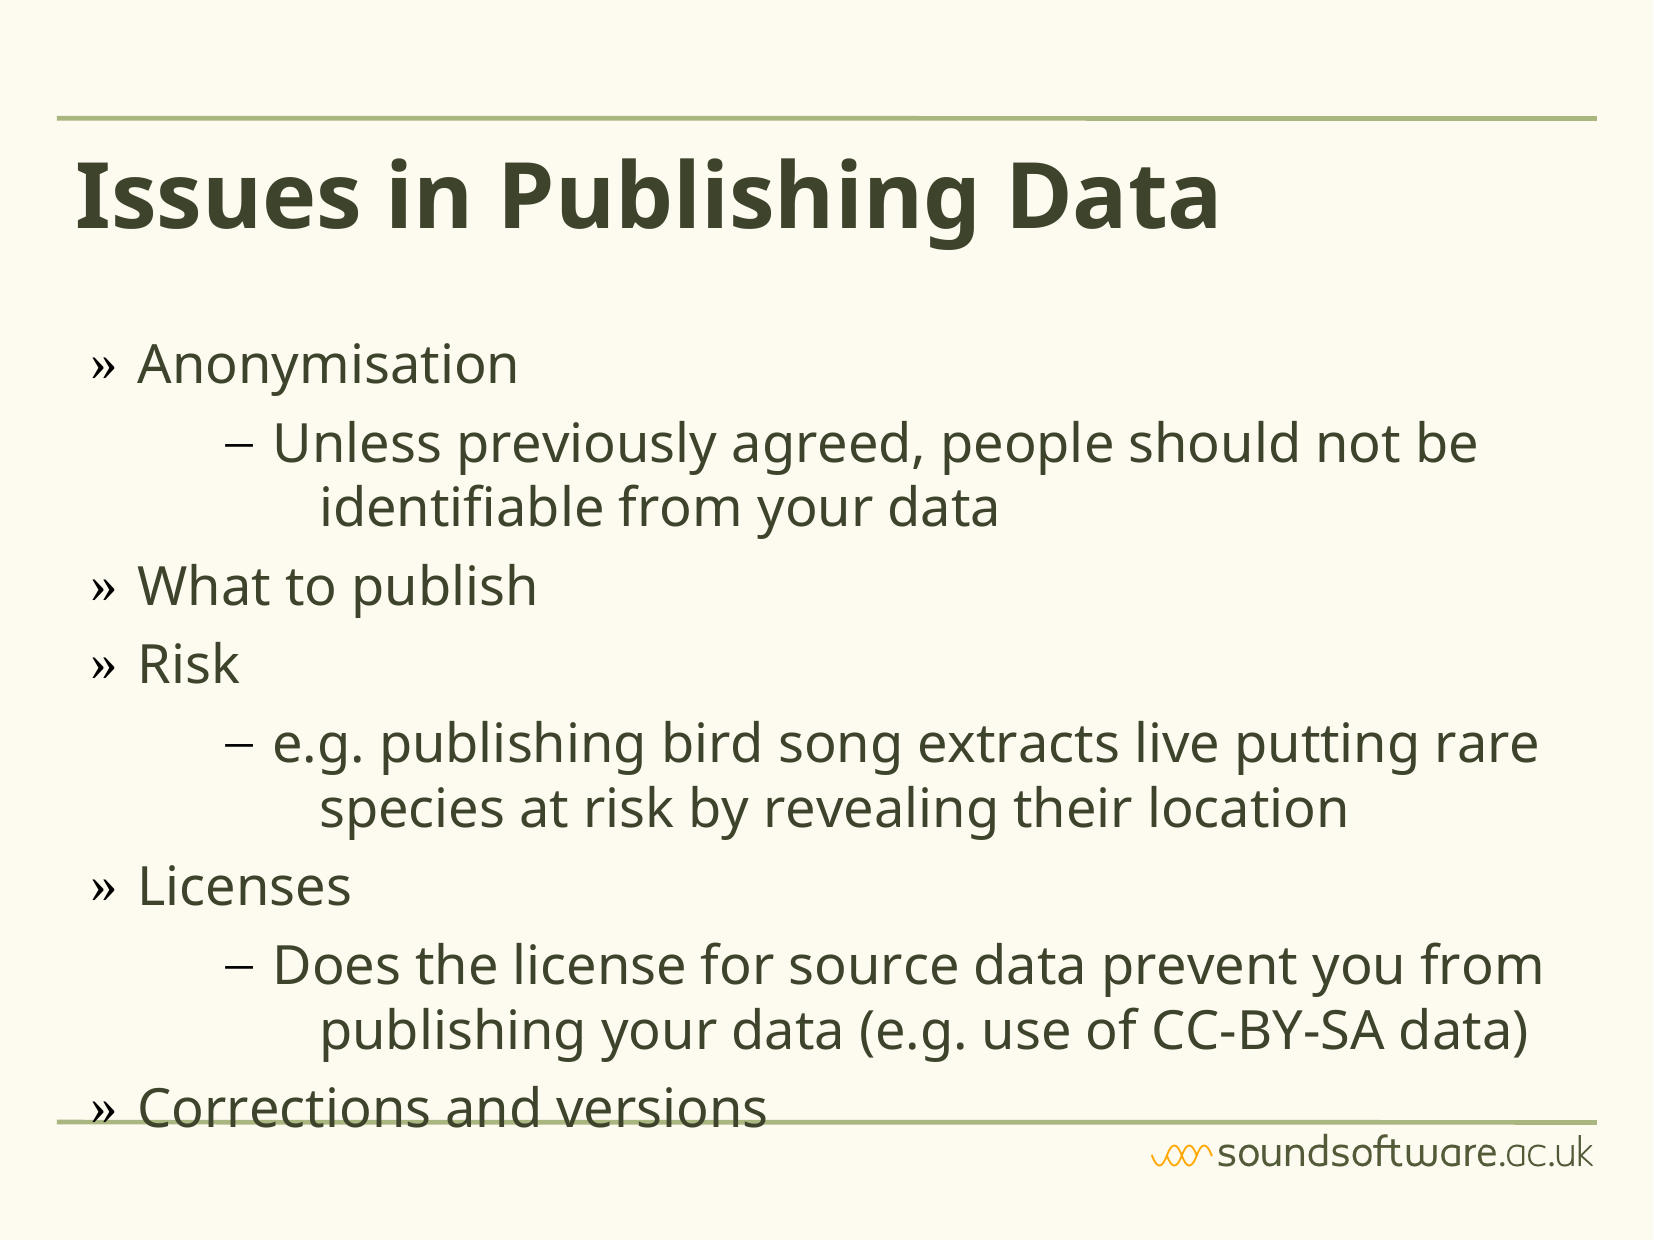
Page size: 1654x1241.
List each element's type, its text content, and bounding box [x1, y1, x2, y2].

title Issues in Publishing Data [59, 109, 1594, 274]
list Anonymisation Unless previously agreed, people should not be identifiable from your data What to publish Risk e.g. publishing bird song extracts live putting rare species at risk by revealing their location Licenses Does the license for source data prevent you from publishing your data (e.g. use of CC-BY-SA data) Corrections and versions [59, 321, 1594, 1147]
picture [1151, 1147, 1593, 1167]
